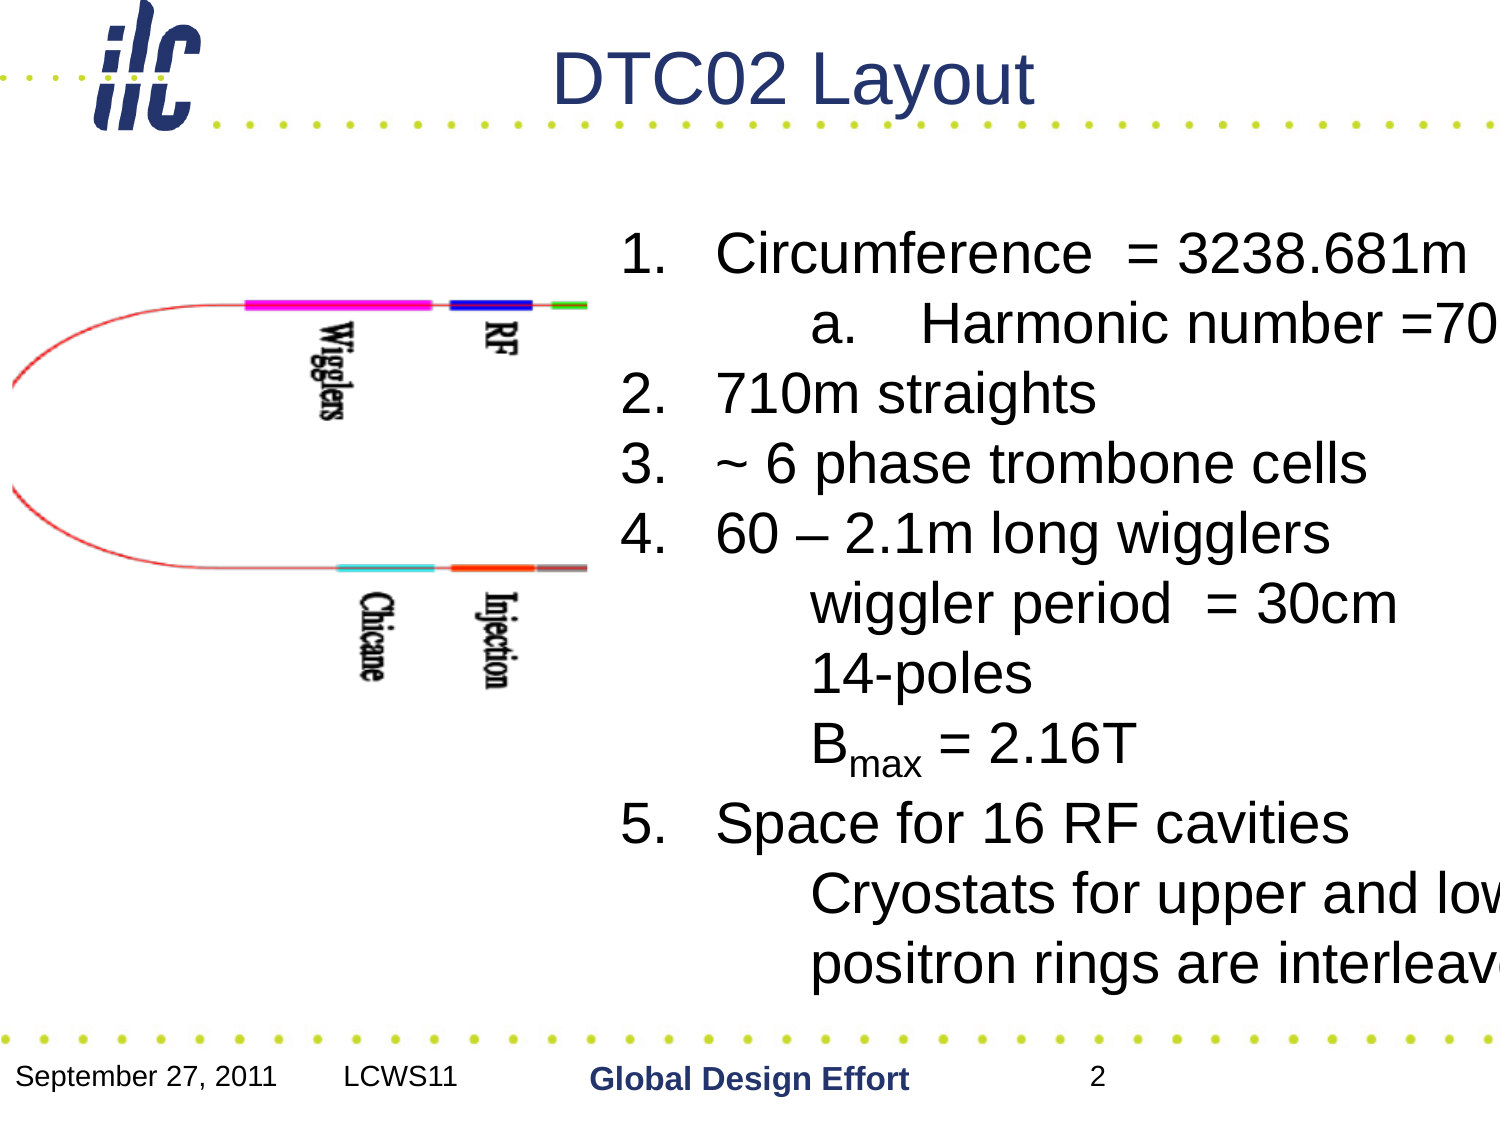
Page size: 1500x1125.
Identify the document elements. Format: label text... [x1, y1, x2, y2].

text_box Circumference = 3238.681m Harmonic number =7022 710m straights ~ 6 phase trombone cells 60 – 2.1m long wigglers wiggler period = 30cm 14-poles Bmax = 2.16T Space for 16 RF cavities Cryostats for upper and lower positron rings are interleaved [605, 207, 1500, 1000]
text_box September 27, 2011 LCWS11 [0, 1050, 512, 1125]
text_box 2 [1074, 1050, 1500, 1125]
text_box Global Design Effort [512, 1050, 988, 1125]
title DTC02 Layout [212, 0, 1375, 150]
picture [12, 147, 588, 1038]
